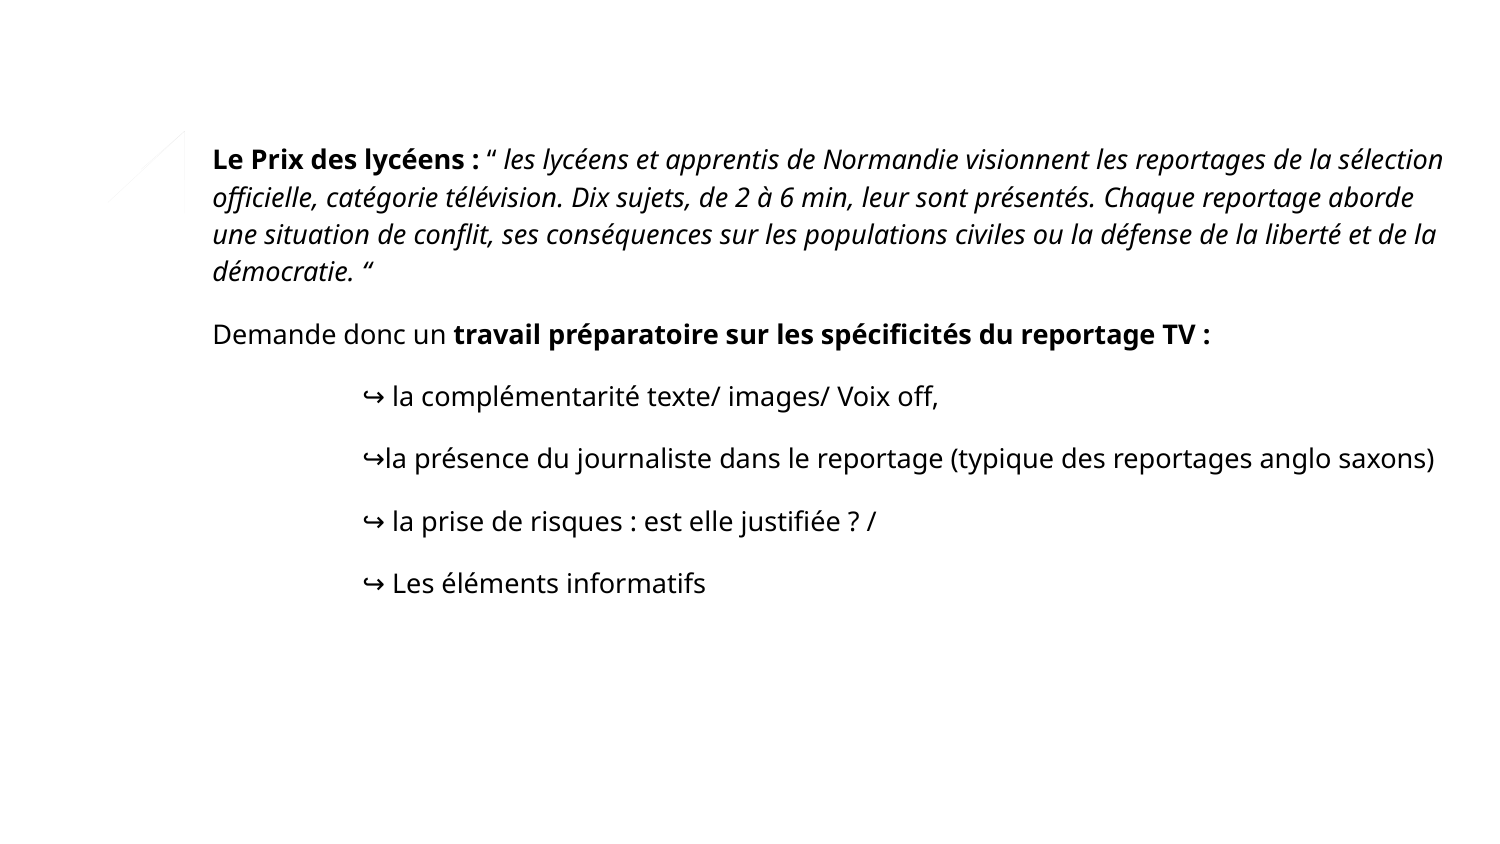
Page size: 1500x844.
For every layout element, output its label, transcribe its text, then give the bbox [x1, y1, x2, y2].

list Le Prix des lycéens : “ les lycéens et apprentis de Normandie visionnent les reportages de la sélection officielle, catégorie télévision. Dix sujets, de 2 à 6 min, leur sont présentés. Chaque reportage aborde une situation de conflit, ses conséquences sur les populations civiles ou la défense de la liberté et de la démocratie. “ Demande donc un travail préparatoire sur les spécificités du reportage TV : ↪ la complémentarité texte/ images/ Voix off, ↪la présence du journaliste dans le reportage (typique des reportages anglo saxons) ↪ la prise de risques : est elle justifiée ? / ↪ Les éléments informatifs [197, 122, 1473, 811]
